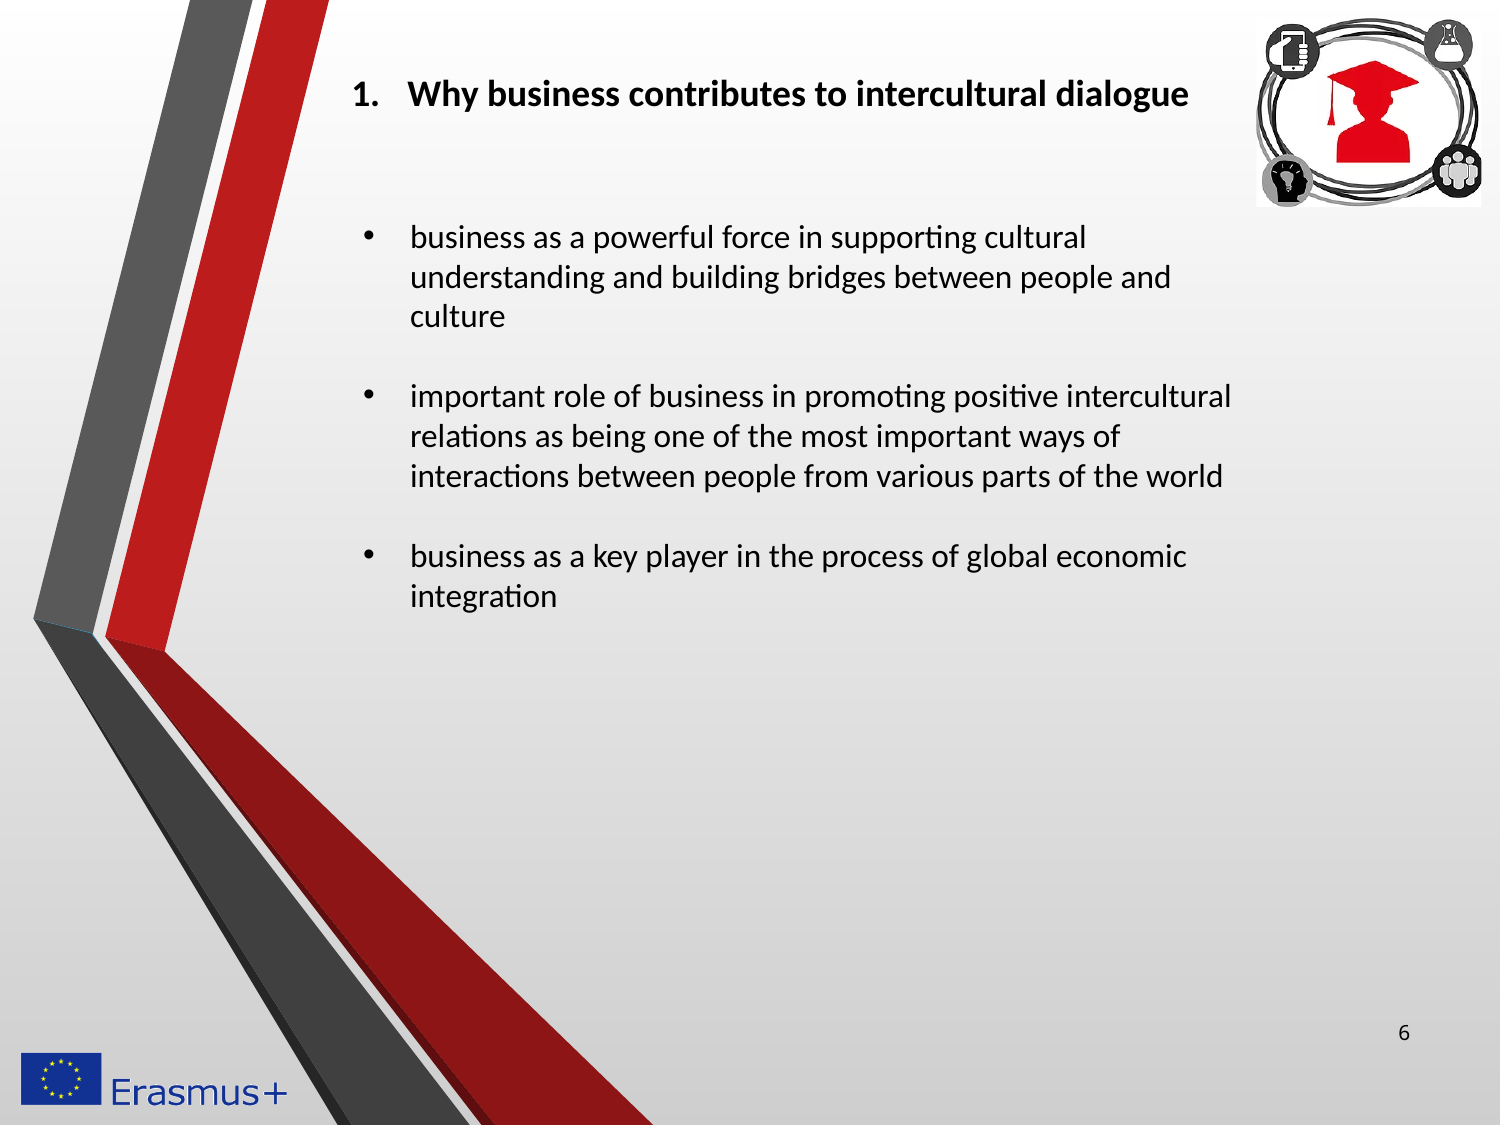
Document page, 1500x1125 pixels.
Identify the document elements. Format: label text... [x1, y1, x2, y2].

picture [1256, 18, 1482, 207]
picture [5, 1037, 302, 1120]
text_box business as a powerful force in supporting cultural understanding and building bridges between people and culture important role of business in promoting positive intercultural relations as being one of the most important ways of interactions between people from various parts of the world business as a key player in the process of global economic integration [348, 207, 1258, 702]
chart [1258, 19, 1483, 209]
slide_number <numer> [1357, 1003, 1425, 1064]
text_box Why business contributes to intercultural dialogue [336, 61, 1246, 167]
